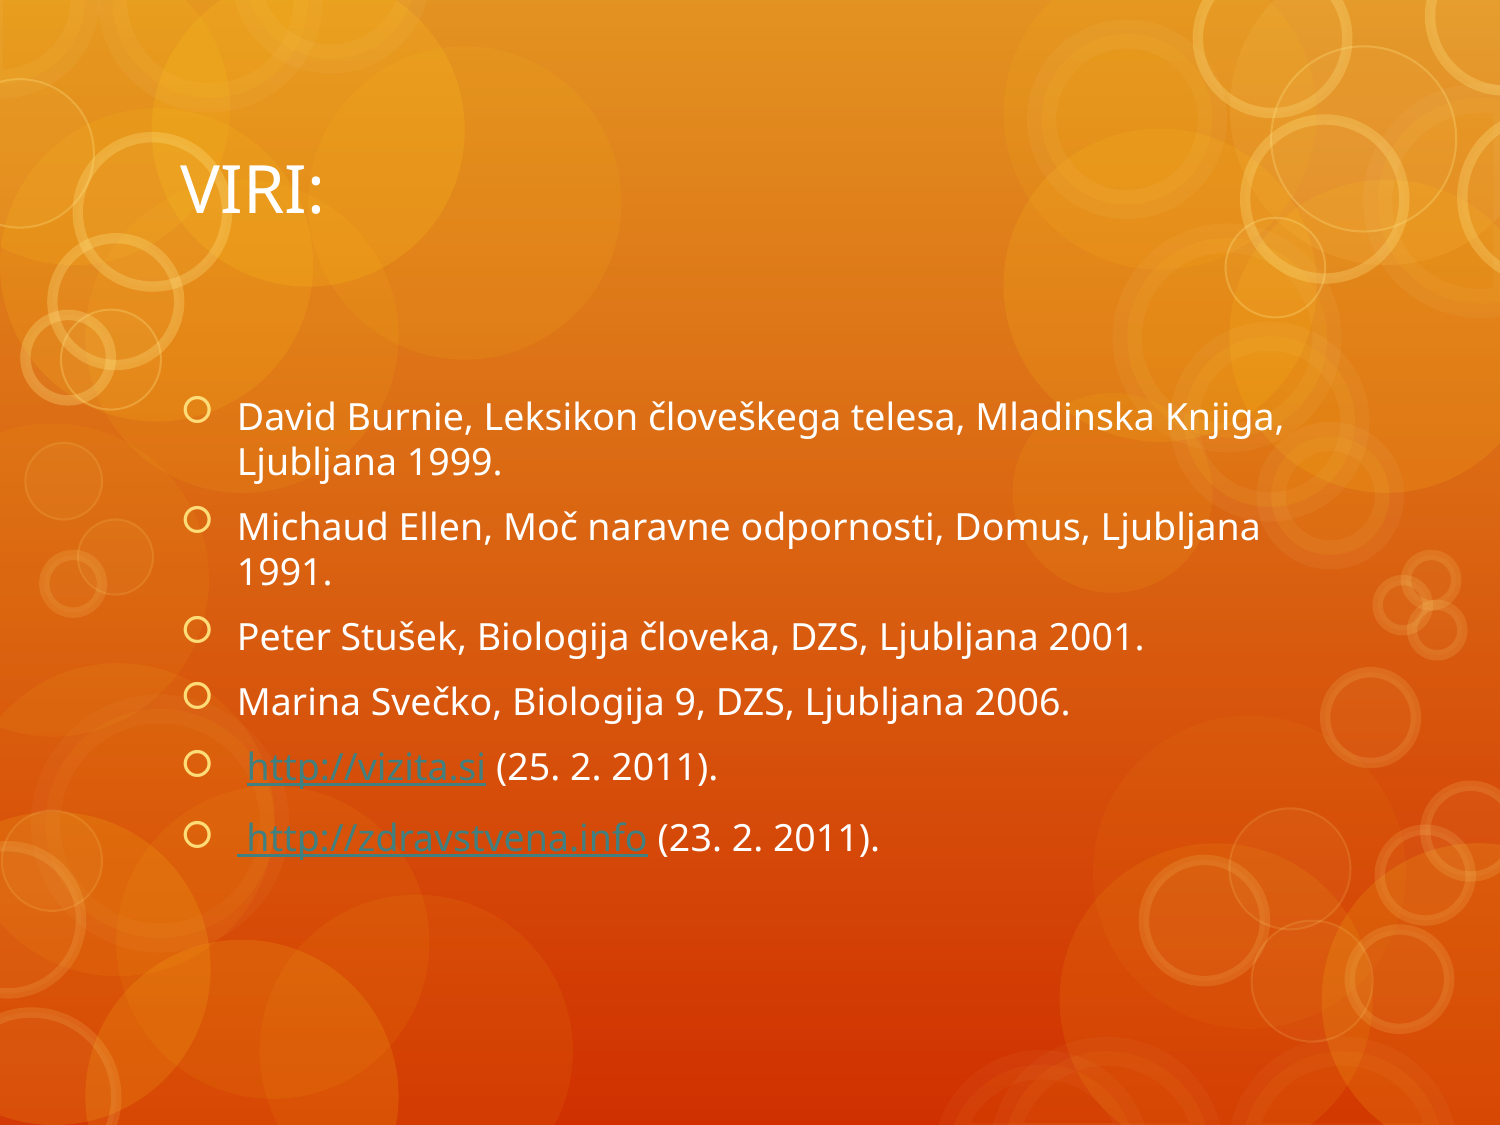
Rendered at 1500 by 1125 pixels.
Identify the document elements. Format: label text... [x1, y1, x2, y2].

list David Burnie, Leksikon človeškega telesa, Mladinska Knjiga, Ljubljana 1999. Michaud Ellen, Moč naravne odpornosti, Domus, Ljubljana 1991. Peter Stušek, Biologija človeka, DZS, Ljubljana 2001. Marina Svečko, Biologija 9, DZS, Ljubljana 2006. http://vizita.si (25. 2. 2011). http://zdravstvena.info (23. 2. 2011). [165, 296, 1335, 962]
title VIRI: [165, 110, 1335, 263]
